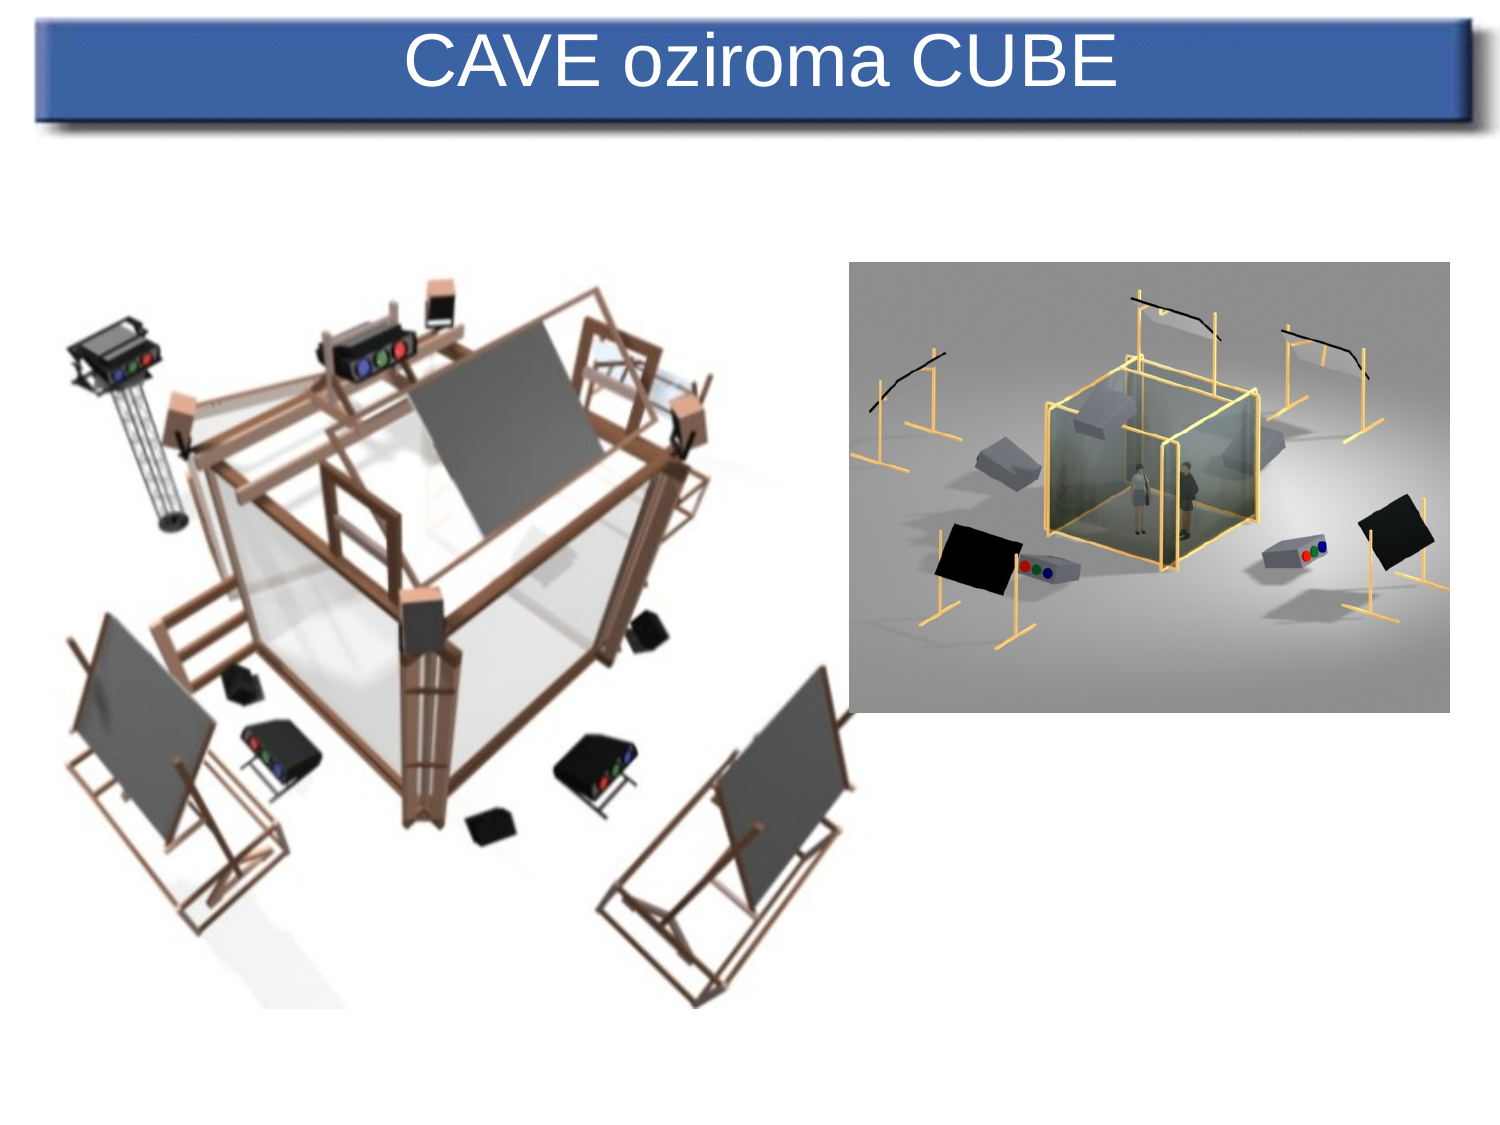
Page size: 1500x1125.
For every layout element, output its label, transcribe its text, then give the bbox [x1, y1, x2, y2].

picture [33, 15, 1500, 142]
title CAVE oziroma CUBE [123, 0, 1399, 114]
picture [53, 262, 1450, 1009]
